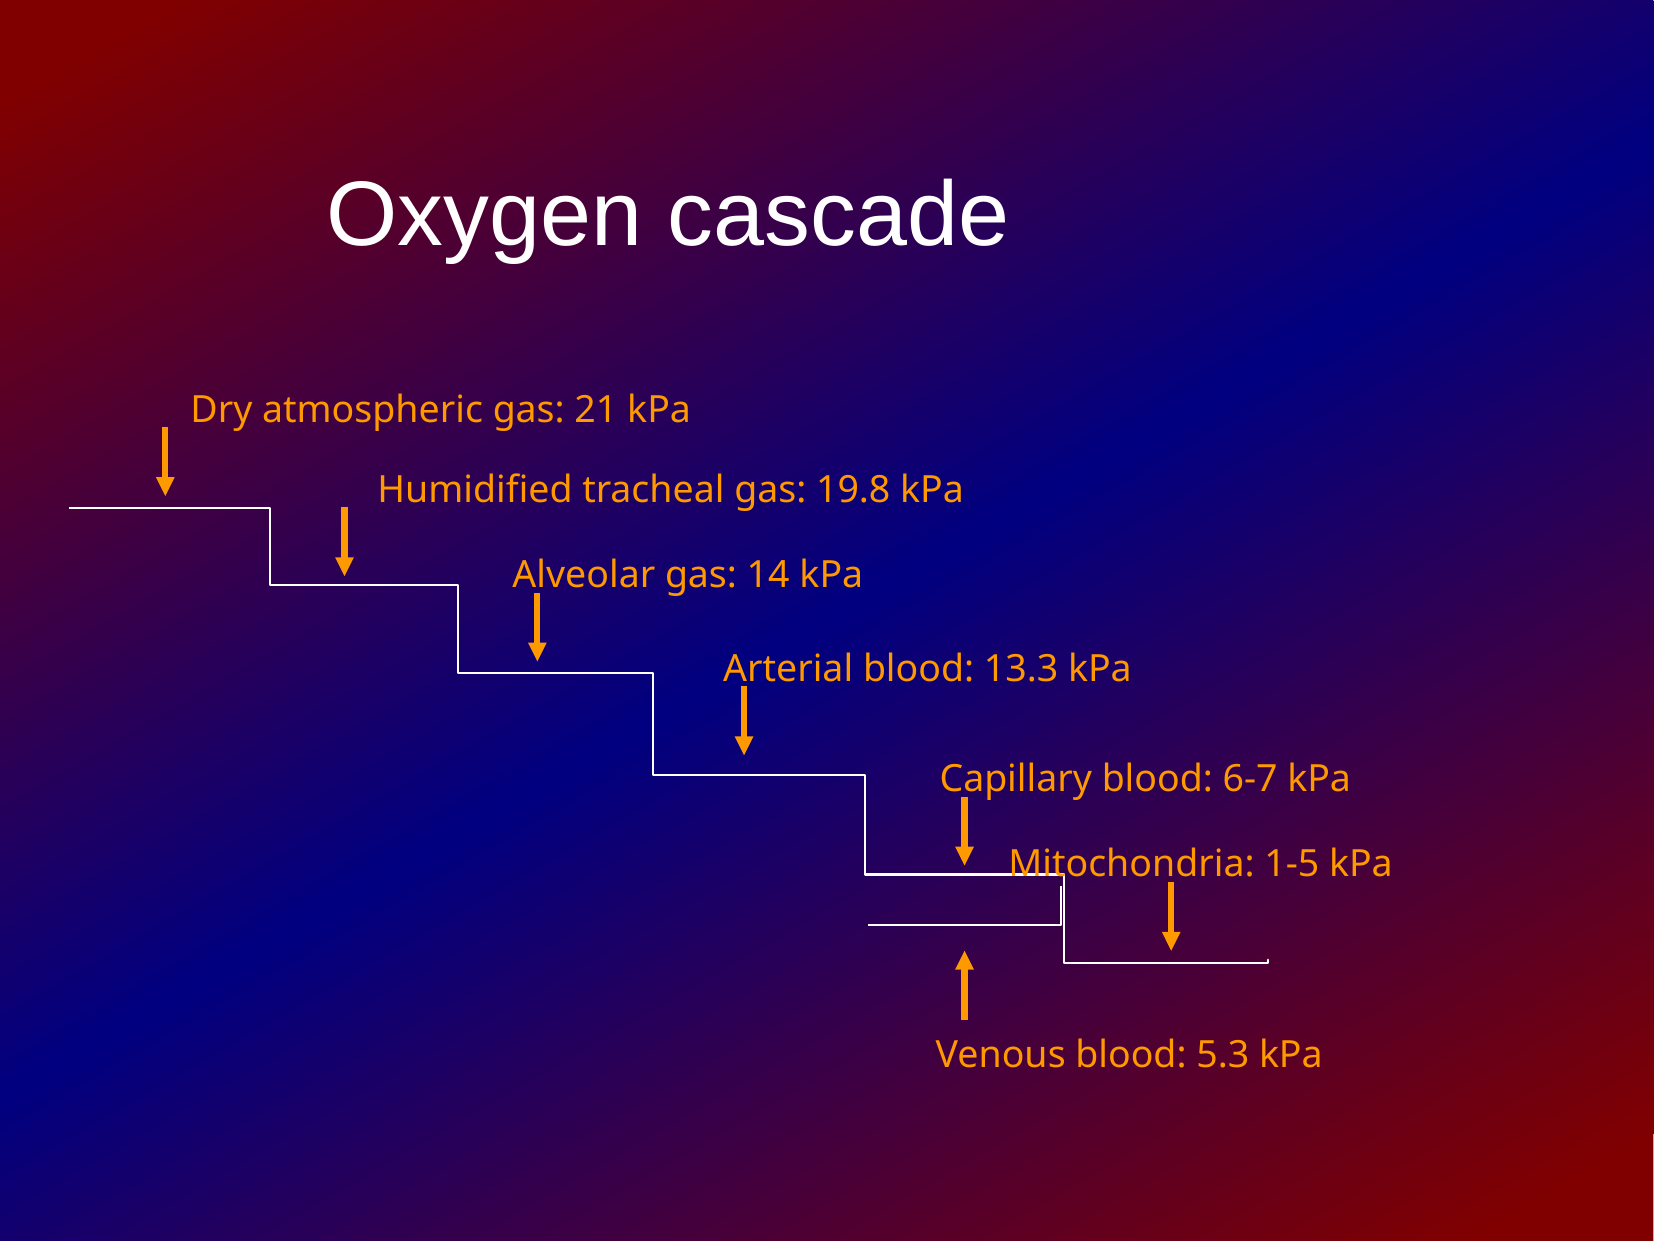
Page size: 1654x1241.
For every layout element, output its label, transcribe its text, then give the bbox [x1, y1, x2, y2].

text_box Humidified tracheal gas: 19.8 kPa [275, 454, 1048, 522]
text_box Dry atmospheric gas: 21 kPa [96, 374, 786, 442]
text_box Mitochondria: 1-5 kPa [964, 829, 1654, 896]
text_box Alveolar gas: 14 kPa [468, 539, 1158, 607]
text_box Arterial blood: 13.3 kPa [688, 633, 1378, 701]
title Oxygen cascade [96, 110, 1241, 317]
text_box Capillary blood: 6-7 kPa [895, 744, 1585, 811]
text_box Venous blood: 5.3 kPa [881, 1019, 1571, 1087]
